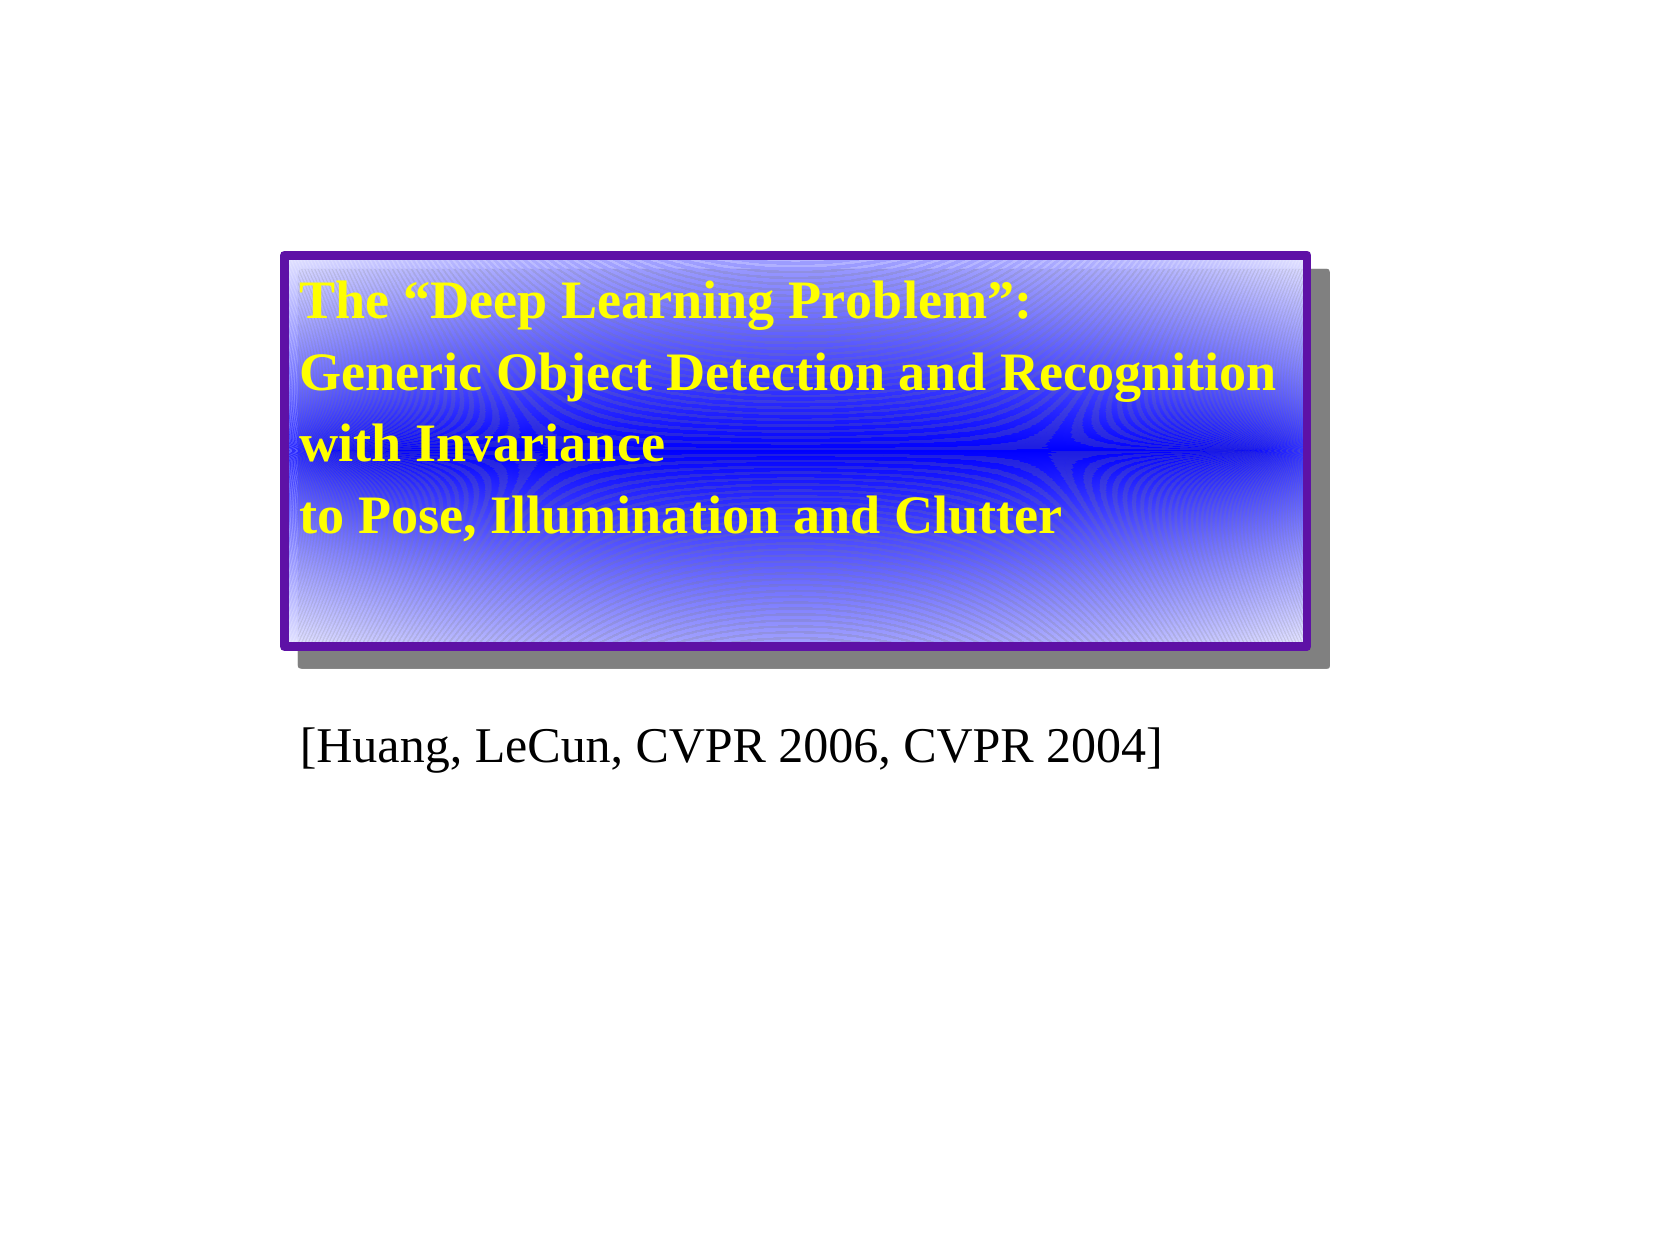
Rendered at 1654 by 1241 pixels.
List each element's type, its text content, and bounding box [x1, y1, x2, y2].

text_box [Huang, LeCun, CVPR 2006, CVPR 2004] [299, 717, 1164, 788]
text_box The “Deep Learning Problem”: Generic Object Detection and Recognition with Invariance to Pose, Illumination and Clutter [284, 255, 1308, 647]
